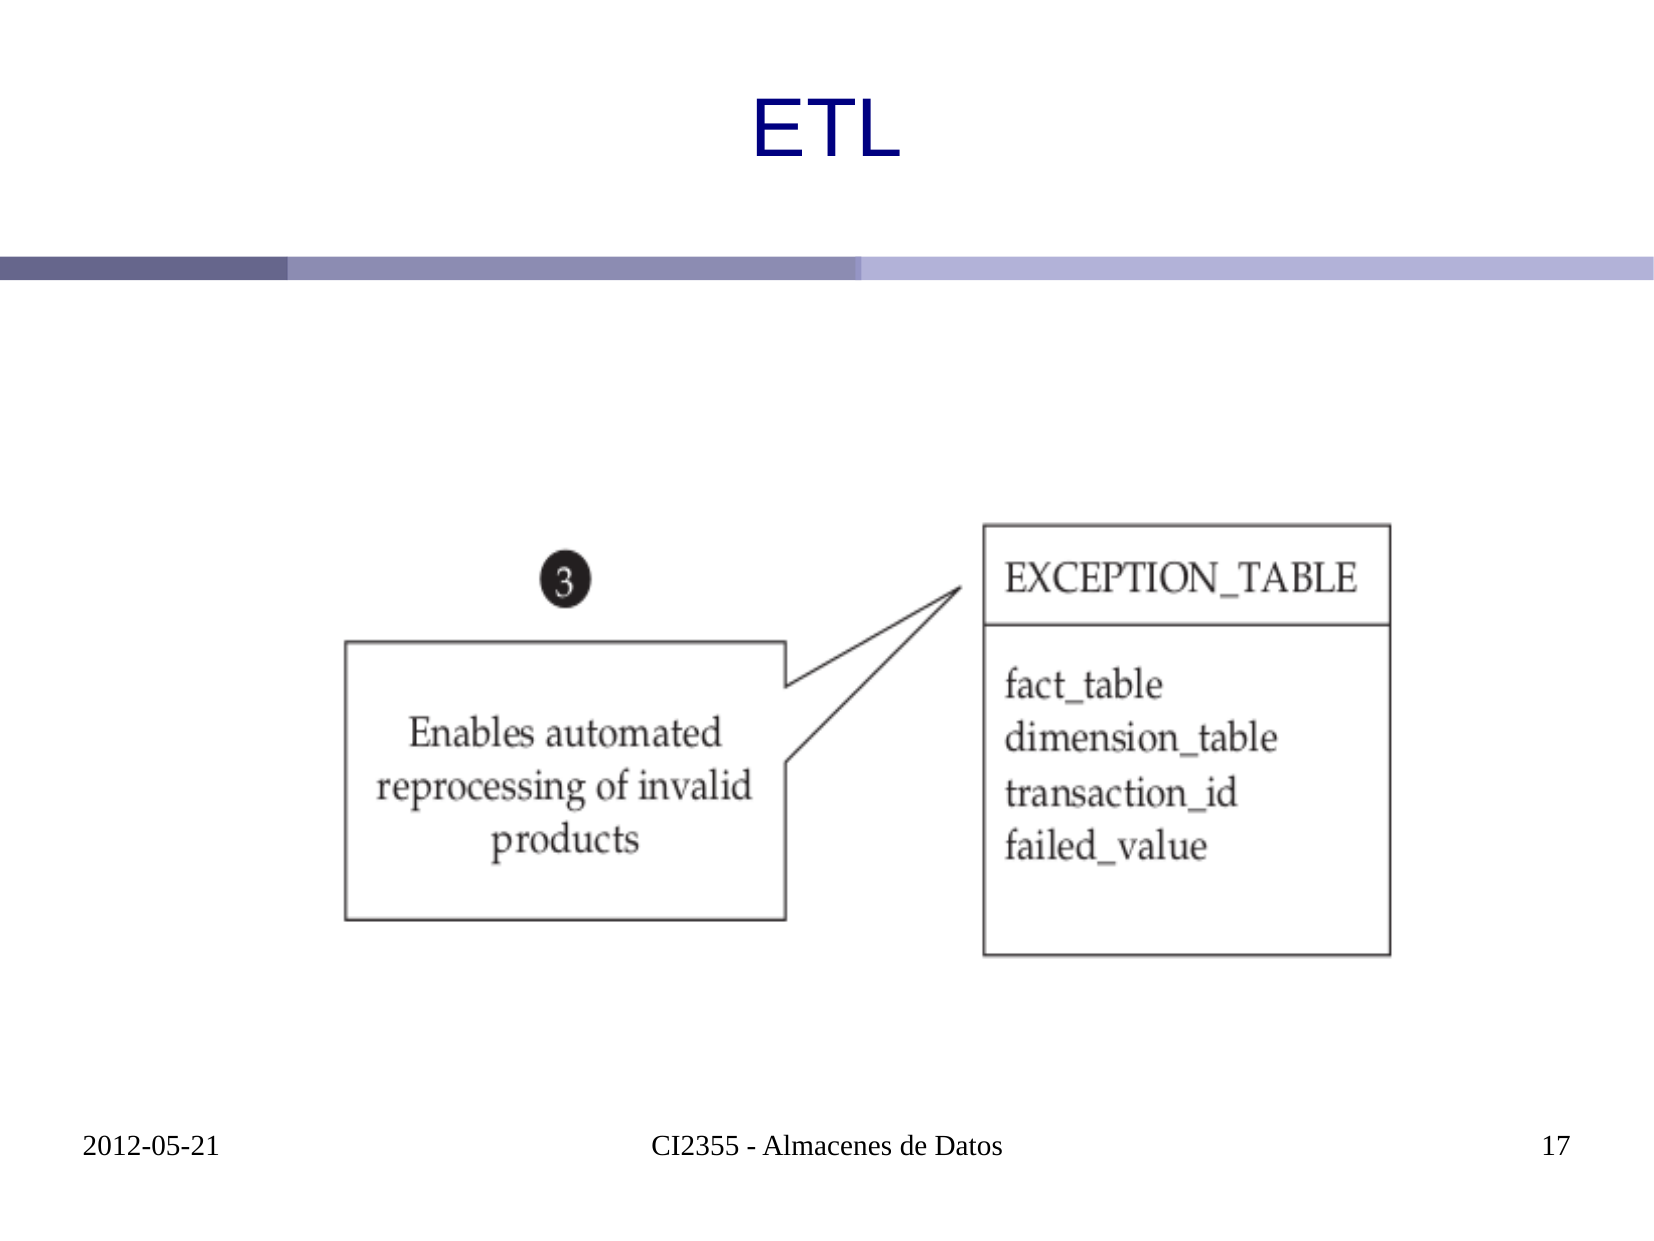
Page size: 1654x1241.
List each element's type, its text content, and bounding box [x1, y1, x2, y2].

picture [266, 445, 1426, 976]
title ETL [0, 0, 1654, 257]
